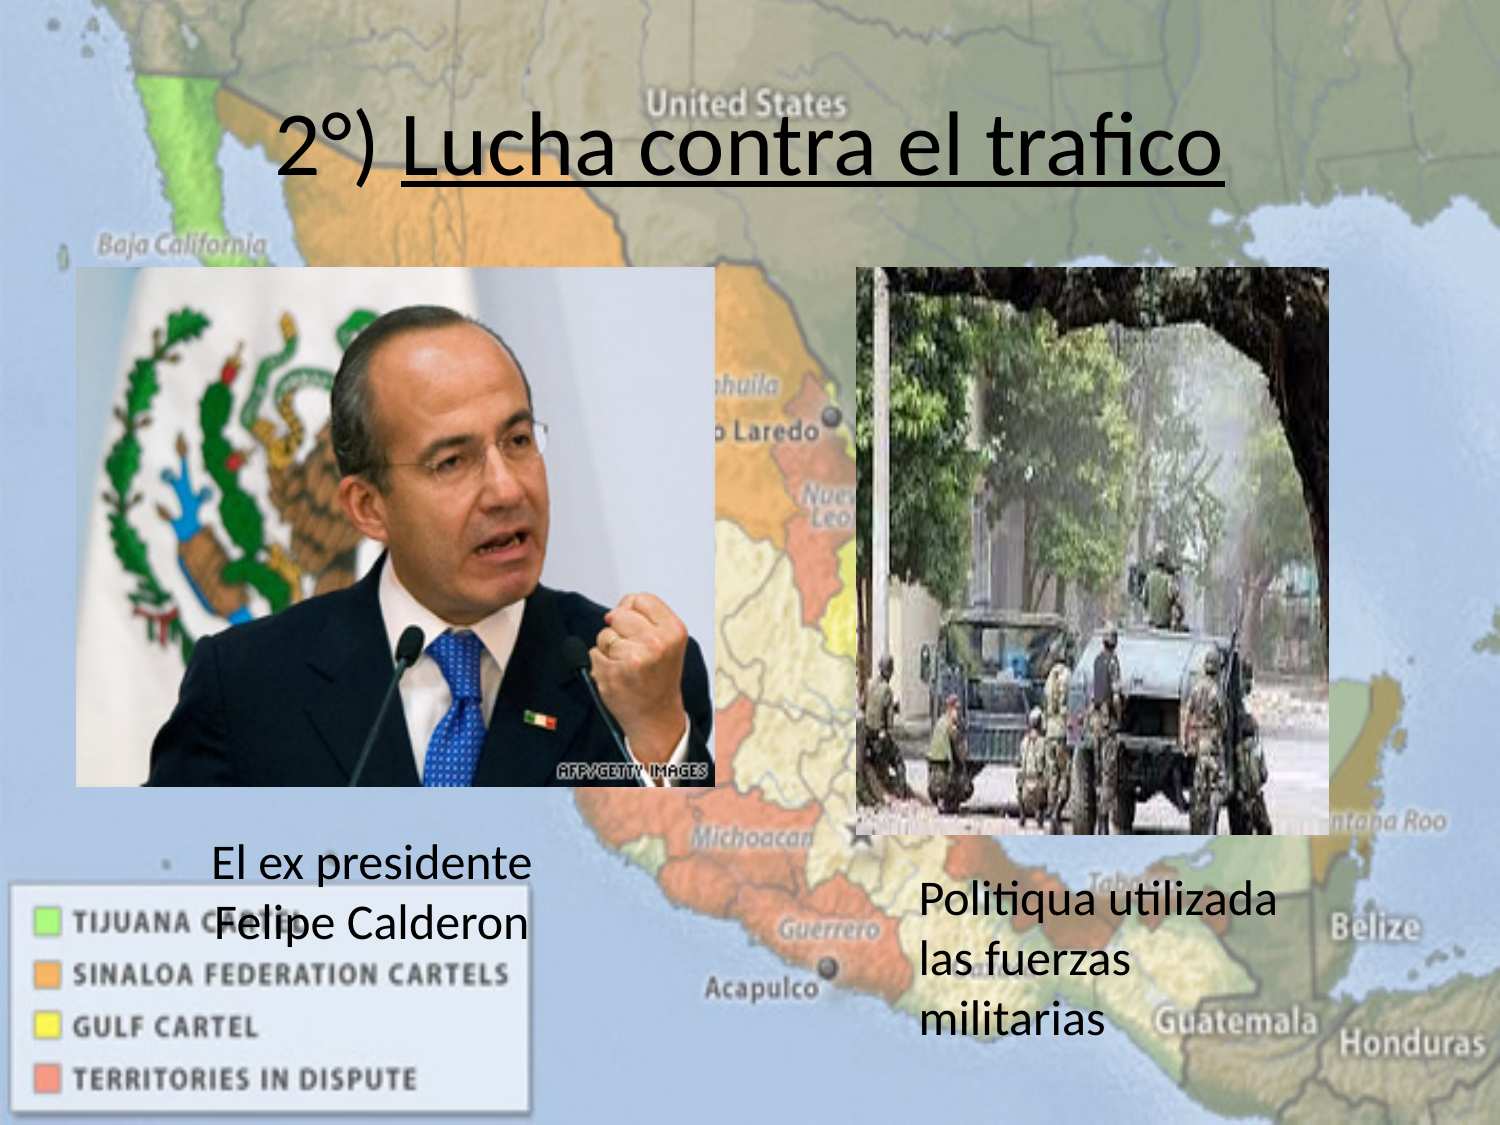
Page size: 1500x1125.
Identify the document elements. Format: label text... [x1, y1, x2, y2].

picture [76, 267, 715, 787]
text_box Politiqua utilizada las fuerzas militarias [903, 857, 1329, 1055]
text_box El ex presidente Felipe Calderon [194, 822, 550, 959]
picture [856, 267, 1329, 835]
title 2°) Lucha contra el trafico [75, 45, 1426, 233]
